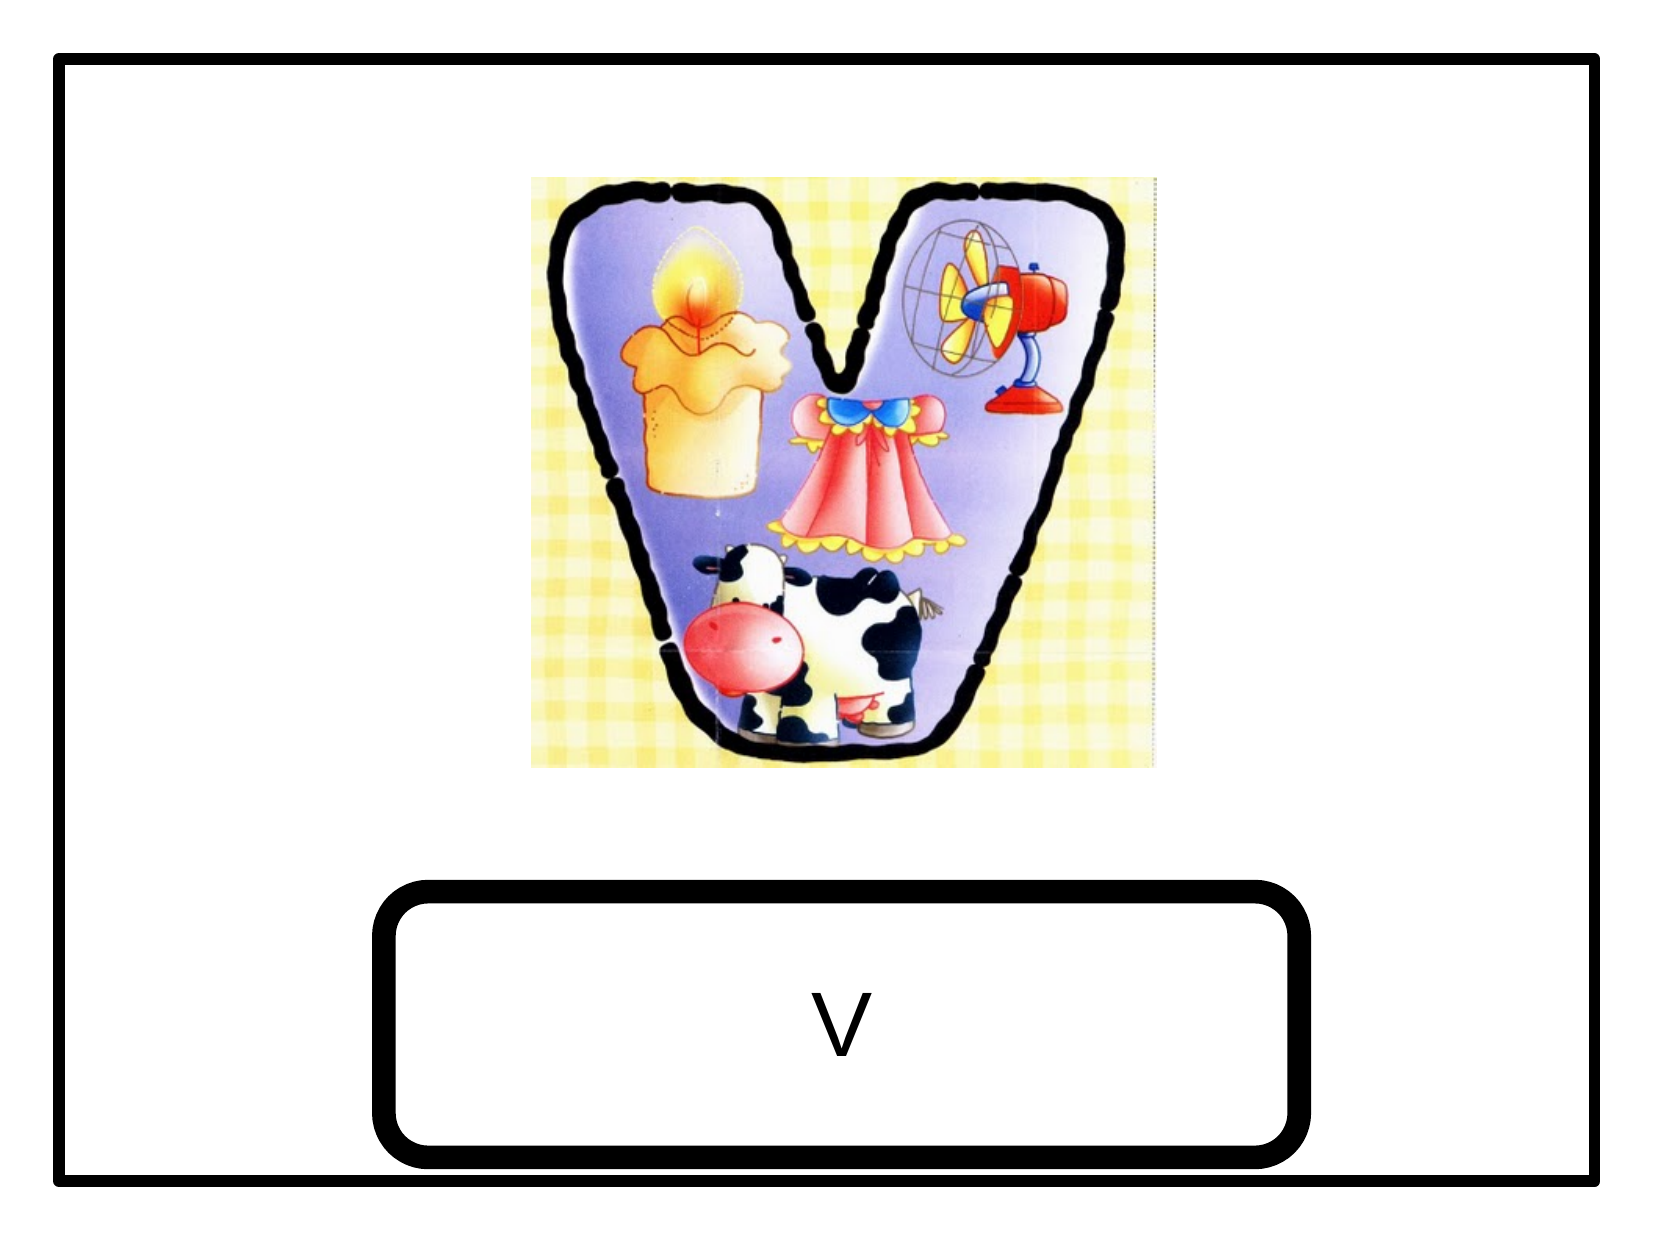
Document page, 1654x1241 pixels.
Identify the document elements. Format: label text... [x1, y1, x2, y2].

picture [531, 177, 1157, 768]
text_box V [383, 891, 1300, 1158]
text_box [59, 59, 1595, 1182]
